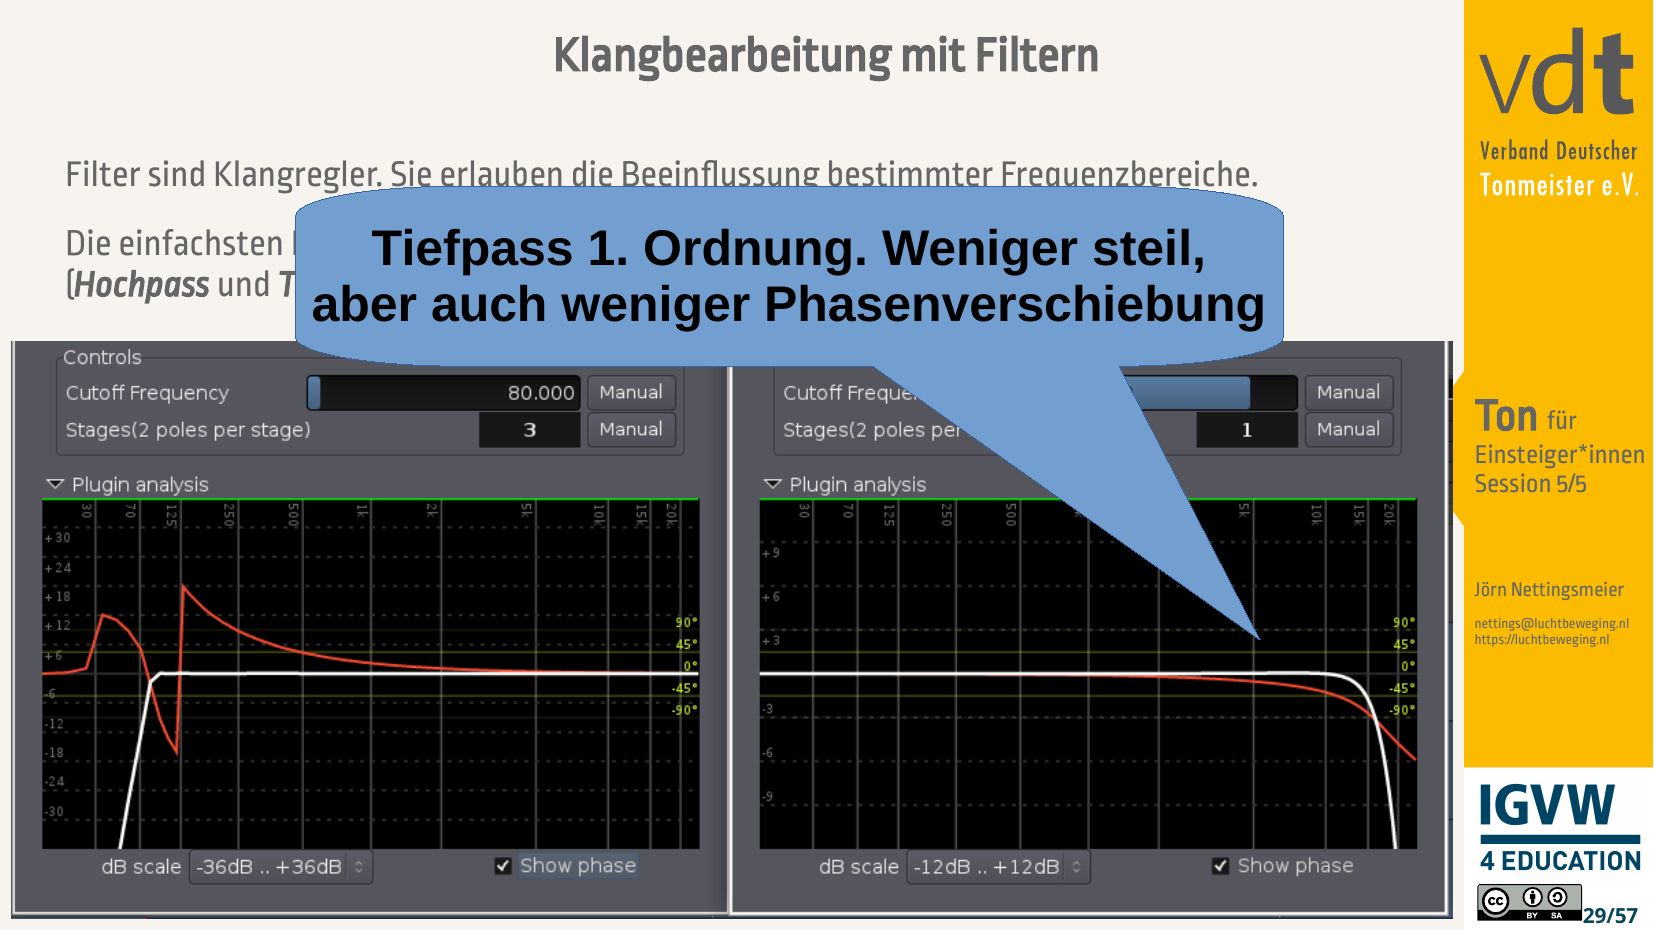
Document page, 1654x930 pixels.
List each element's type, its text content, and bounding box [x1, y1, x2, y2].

text_box Tiefpass 1. Ordnung. Weniger steil, aber auch weniger Phasenverschiebung [295, 186, 1284, 640]
list Filter sind Klangregler. Sie erlauben die Beeinflussung bestimmter Frequenzbereiche. Die einfachsten Filter dämpfen alles unter- oder oberhalb ihrer Einsatzfrequenz (Hochpass und Tiefpass). [0, 154, 1482, 465]
picture [11, 465, 1453, 919]
picture [1477, 780, 1646, 882]
title Klangbearbeitung mit Filtern [82, 4, 1571, 107]
